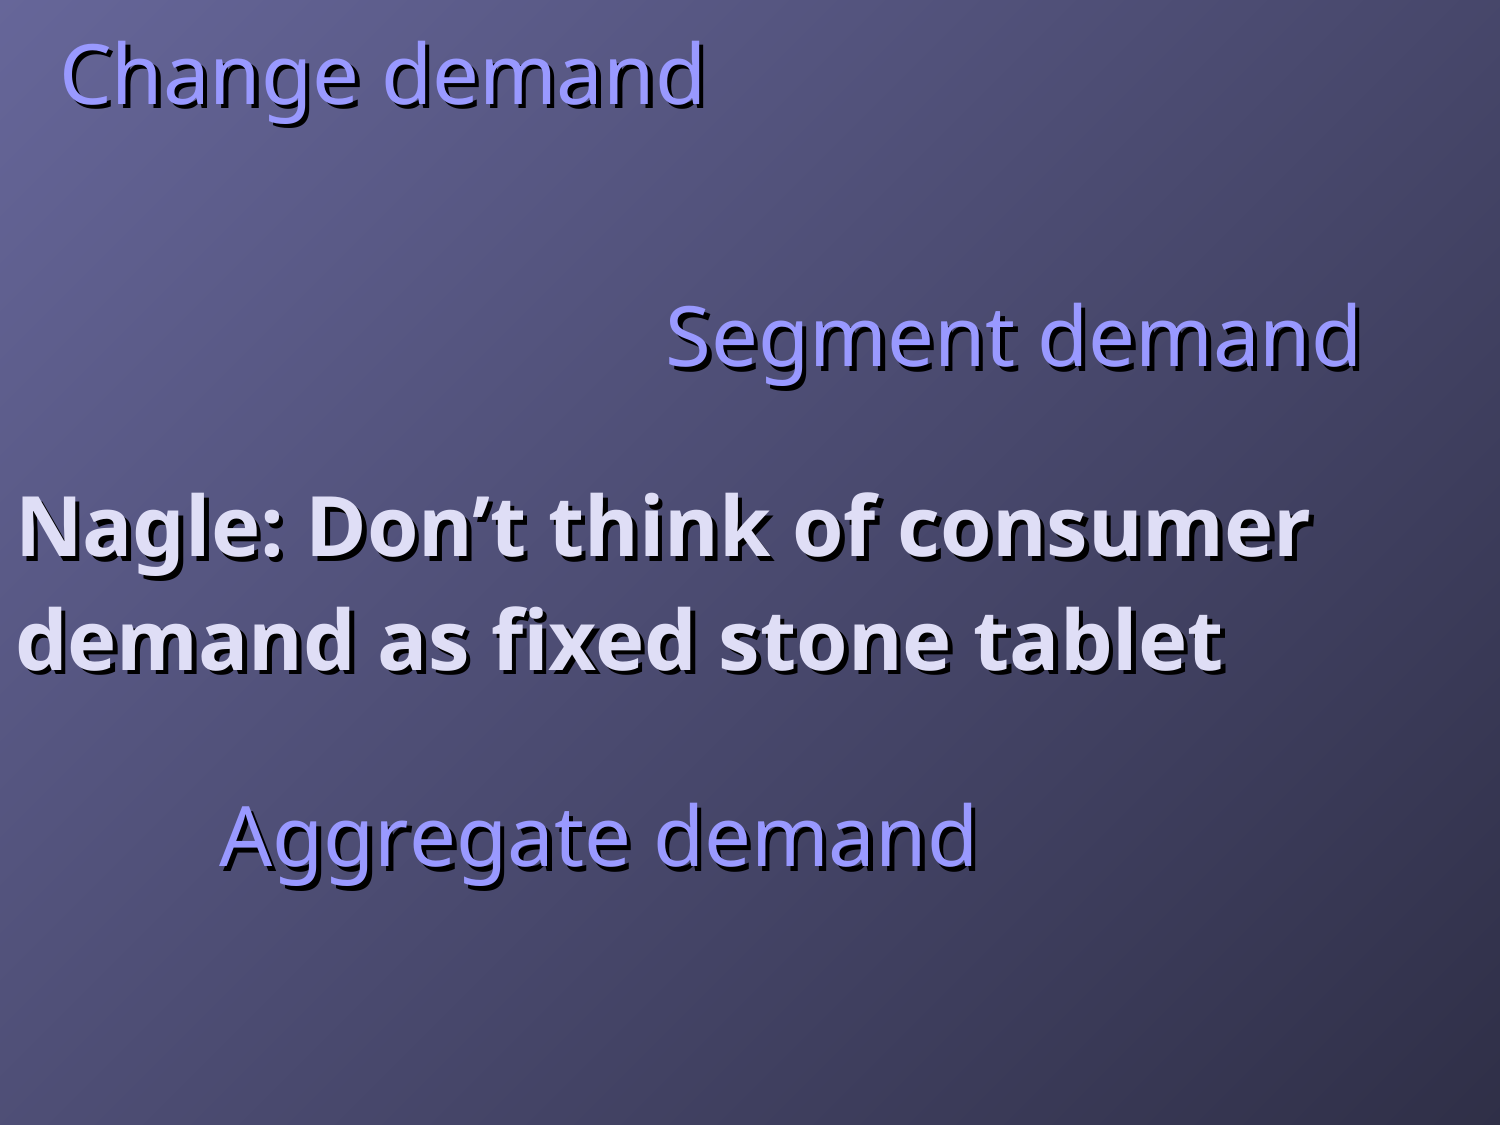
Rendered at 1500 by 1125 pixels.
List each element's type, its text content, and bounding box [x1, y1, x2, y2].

text_box Aggregate demand [204, 775, 994, 892]
text_box Segment demand [650, 275, 1379, 392]
text_box Change demand [44, 13, 722, 129]
title Nagle: Don’t think of consumer demand as fixed stone tablet [0, 473, 1500, 689]
